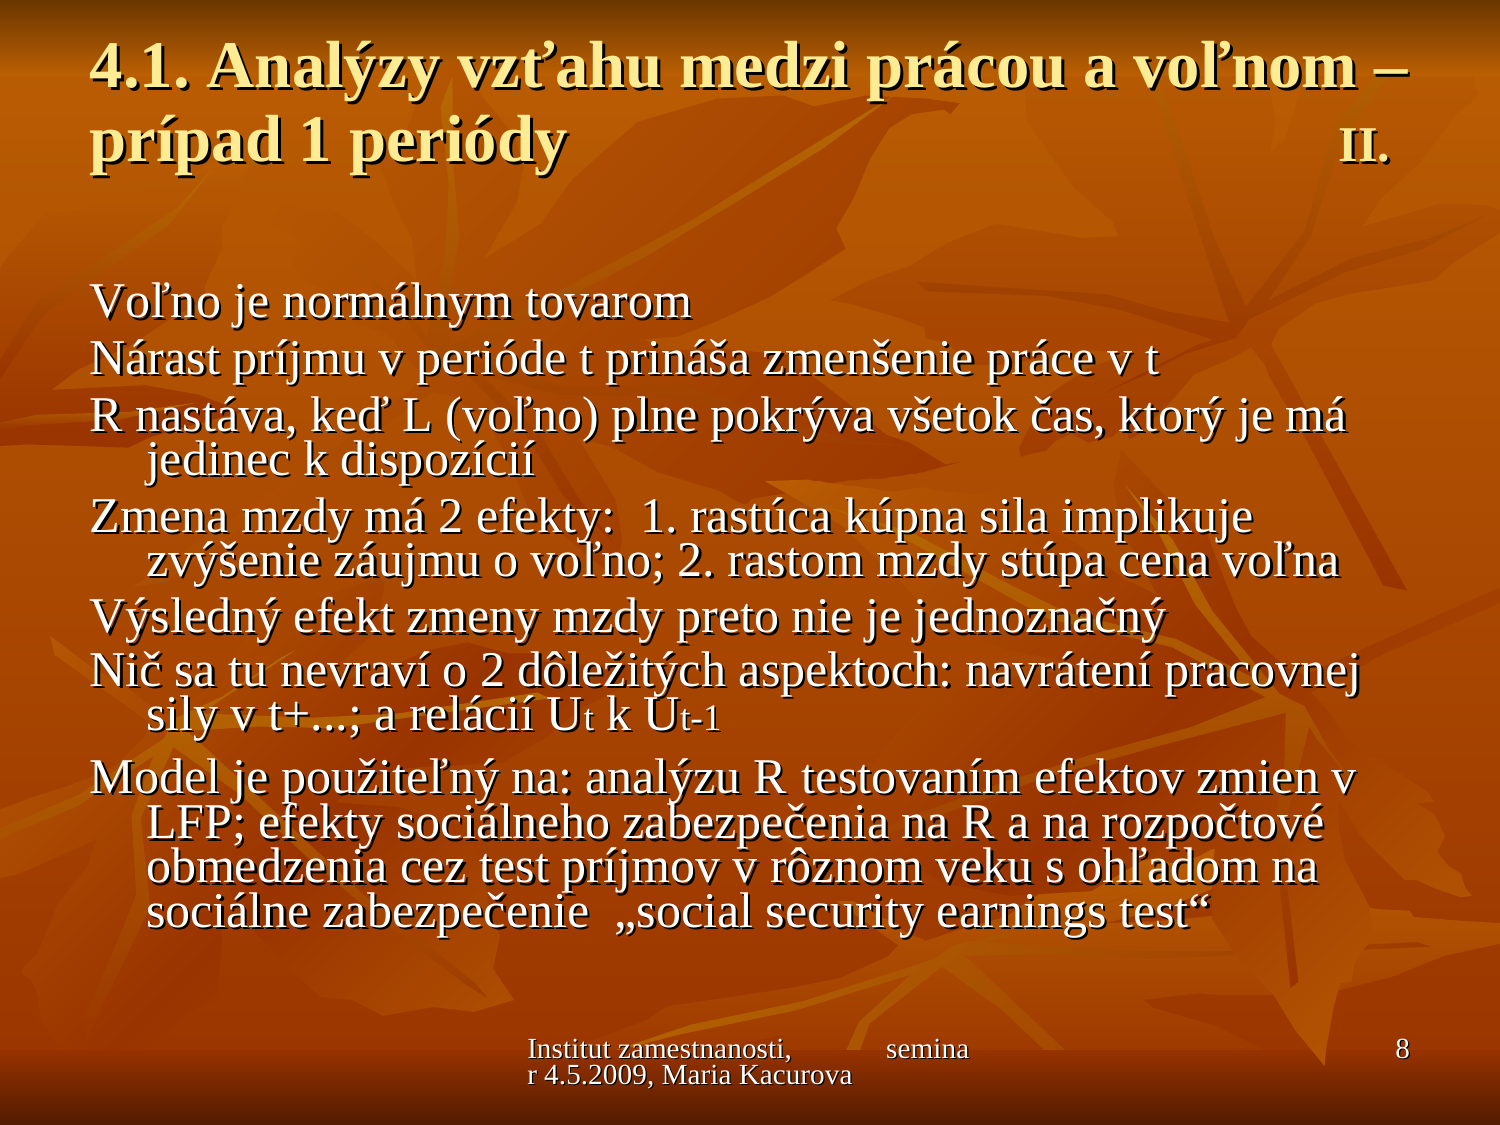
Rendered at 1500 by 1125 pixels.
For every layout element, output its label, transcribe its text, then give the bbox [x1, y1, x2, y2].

title 4.1. Analýzy vzťahu medzi prácou a voľnom – prípad 1 periódy II. [75, 11, 1426, 267]
list Voľno je normálnym tovarom Nárast príjmu v perióde t prináša zmenšenie práce v t R nastáva, keď L (voľno) plne pokrýva všetok čas, ktorý je má jedinec k dispozícií Zmena mzdy má 2 efekty: 1. rastúca kúpna sila implikuje zvýšenie záujmu o voľno; 2. rastom mzdy stúpa cena voľna Výsledný efekt zmeny mzdy preto nie je jednoznačný Nič sa tu nevraví o 2 dôležitých aspektoch: navrátení pracovnej sily v t+...; a relácií Ut k Ut-1 Model je použiteľný na: analýzu R testovaním efektov zmien v LFP; efekty sociálneho zabezpečenia na R a na rozpočtové obmedzenia cez test príjmov v rôznom veku s ohľadom na sociálne zabezpečenie „social security earnings test“ [75, 275, 1426, 1054]
